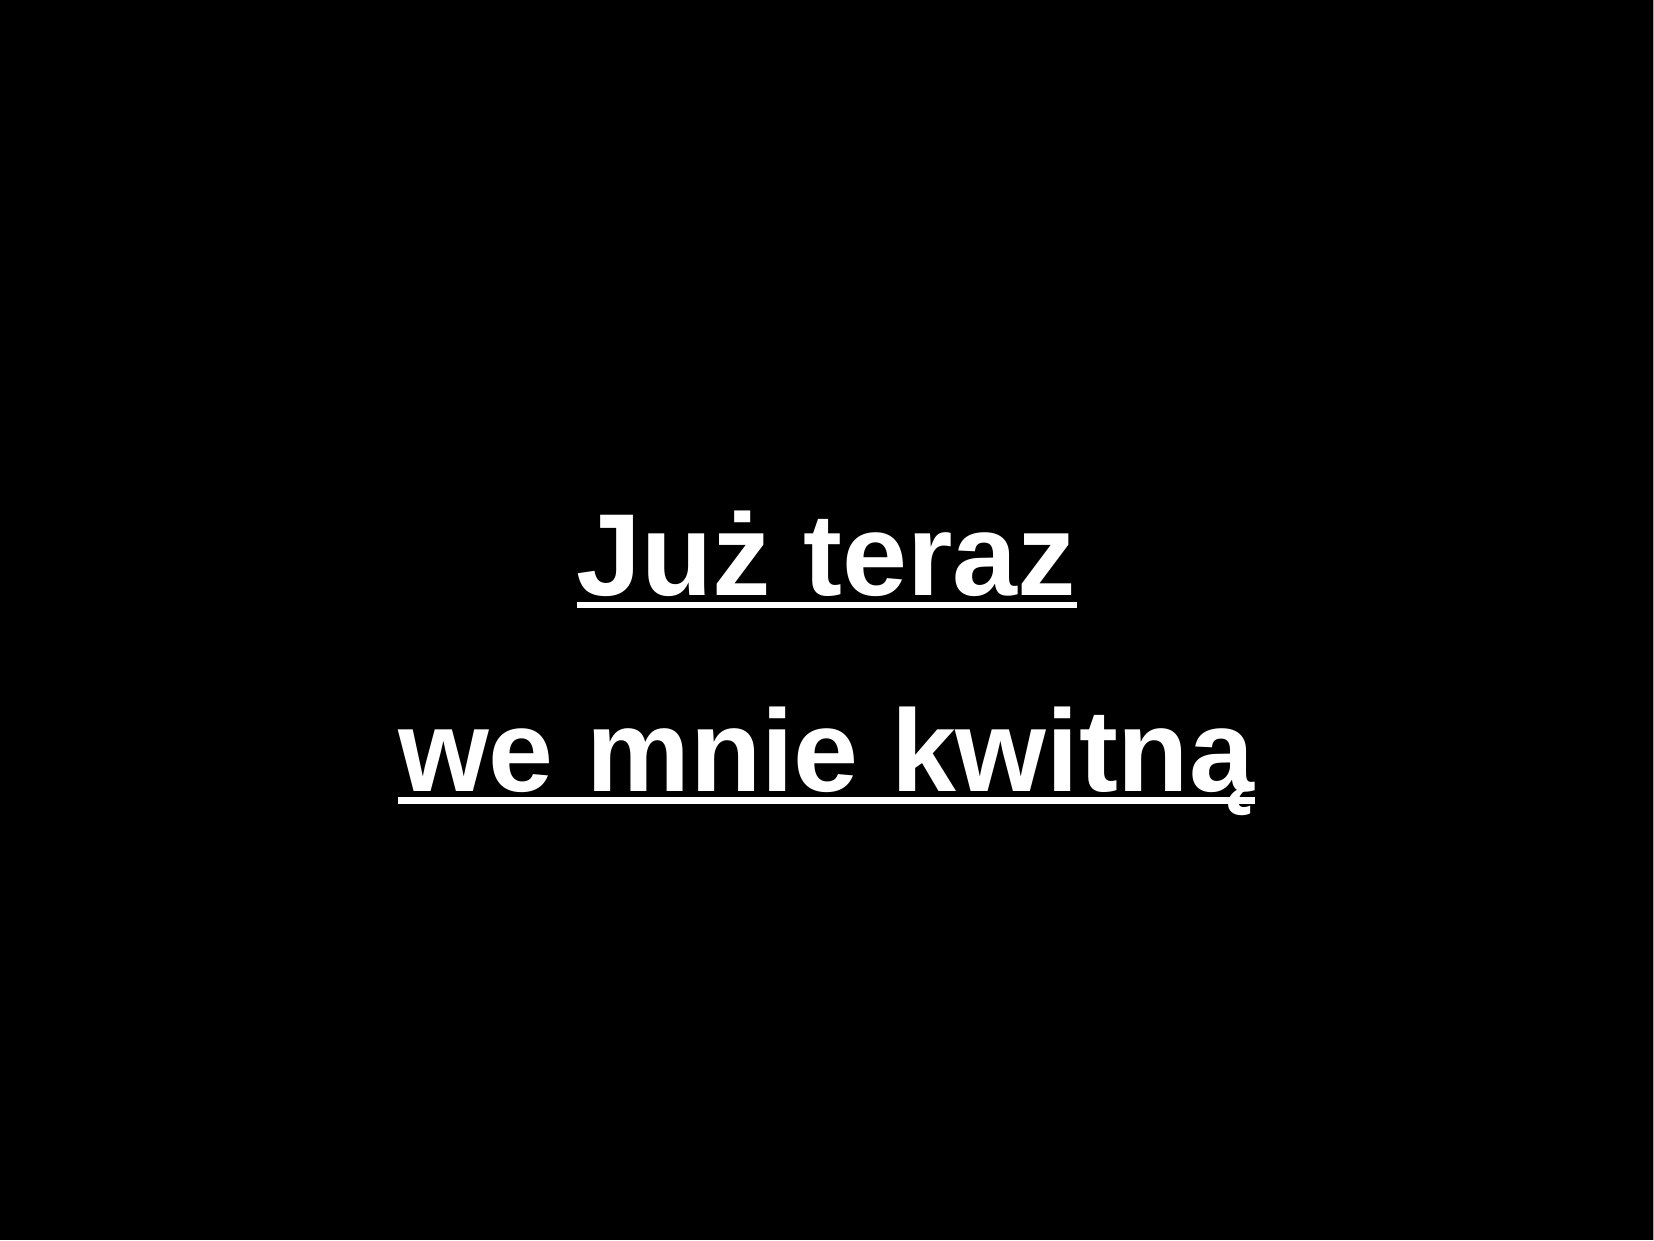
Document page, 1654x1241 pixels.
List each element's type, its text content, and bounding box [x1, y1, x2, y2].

subtitle Już teraz we mnie kwitną [0, 0, 1654, 1241]
